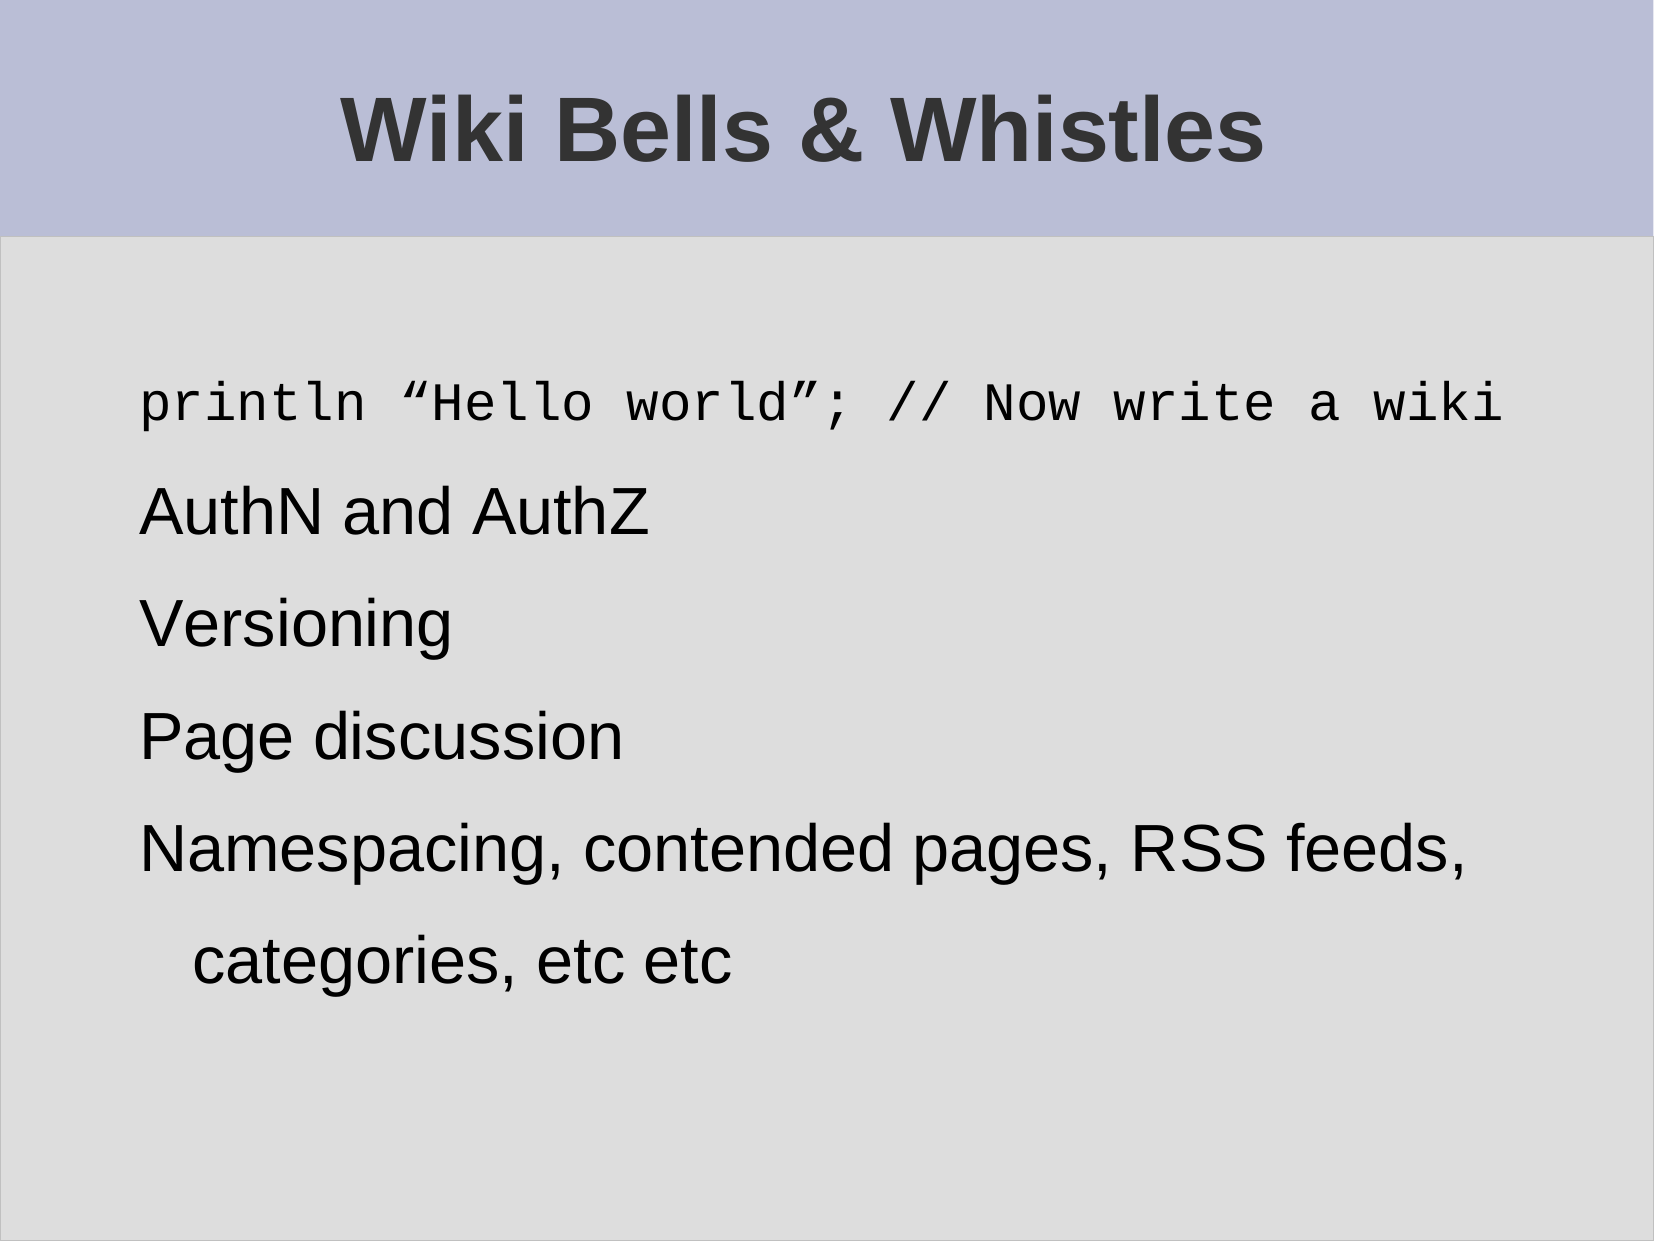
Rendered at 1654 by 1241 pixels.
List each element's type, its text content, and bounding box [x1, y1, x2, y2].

list println “Hello world”; // Now write a wiki AuthN and AuthZ Versioning Page discussion Namespacing, contended pages, RSS feeds, categories, etc etc [121, 344, 1534, 1127]
title Wiki Bells & Whistles [97, 26, 1511, 234]
